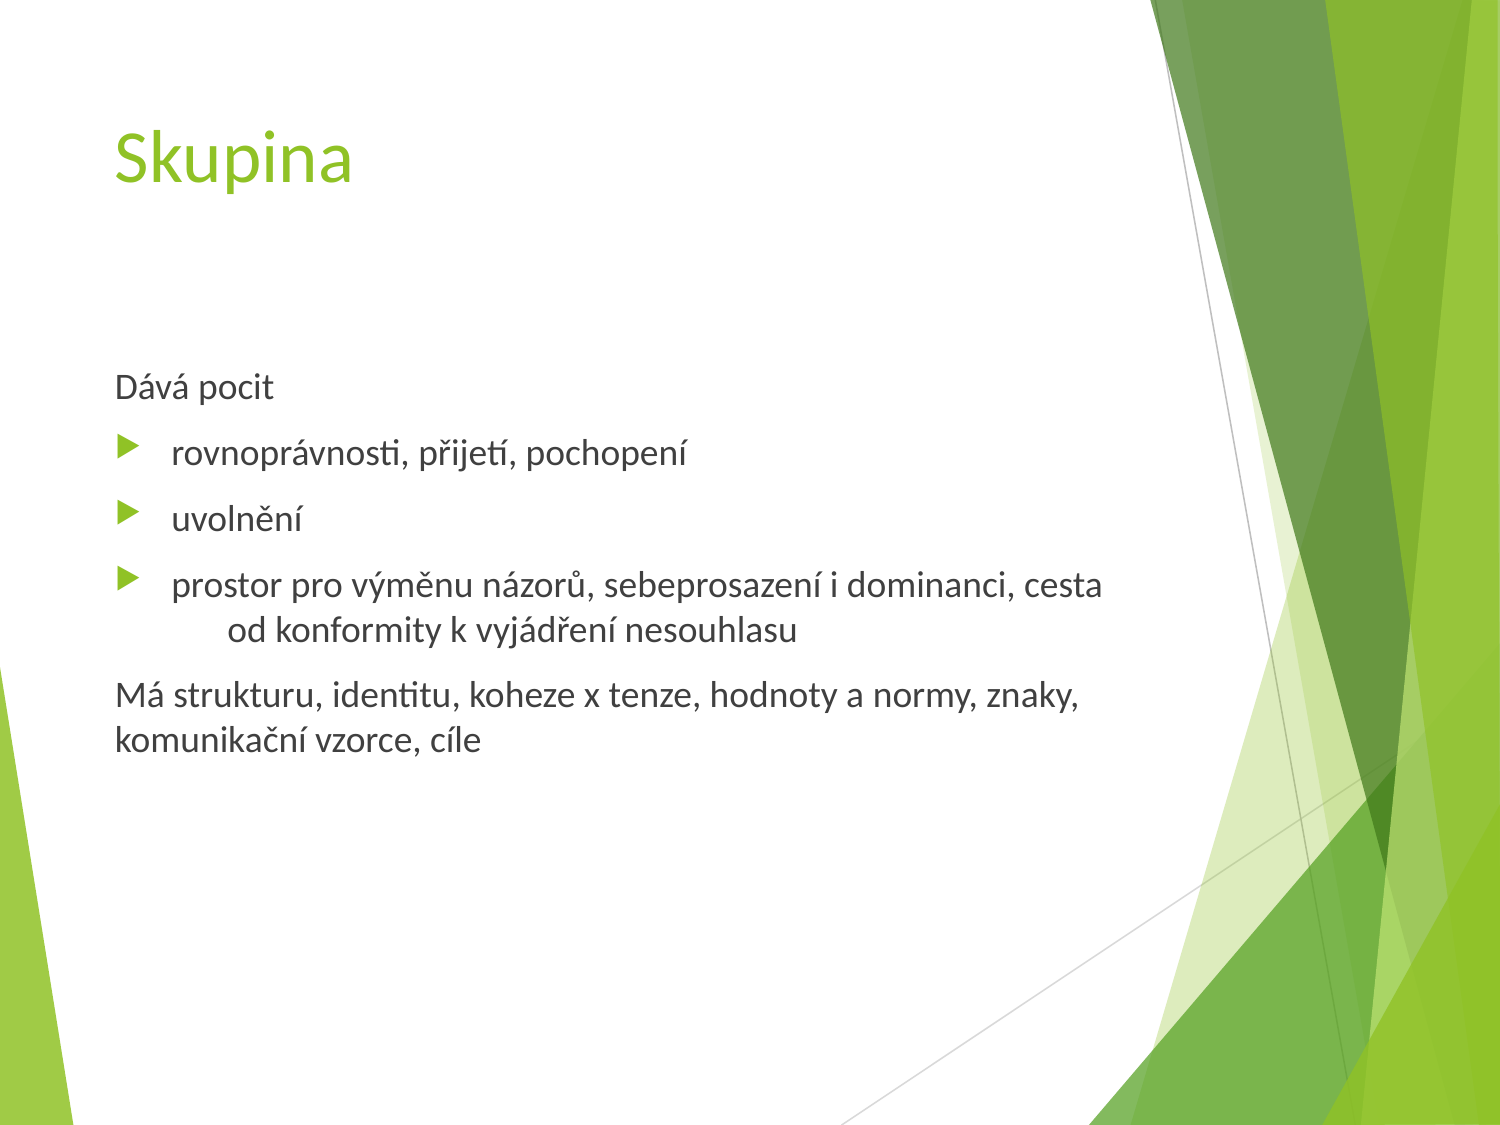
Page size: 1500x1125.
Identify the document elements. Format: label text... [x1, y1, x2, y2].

list Dává pocit rovnoprávnosti, přijetí, pochopení uvolnění prostor pro výměnu názorů, sebeprosazení i dominanci, cesta od konformity k vyjádření nesouhlasu Má strukturu, identitu, koheze x tenze, hodnoty a normy, znaky, komunikační vzorce, cíle [99, 354, 1142, 992]
title Skupina [99, 99, 1142, 317]
